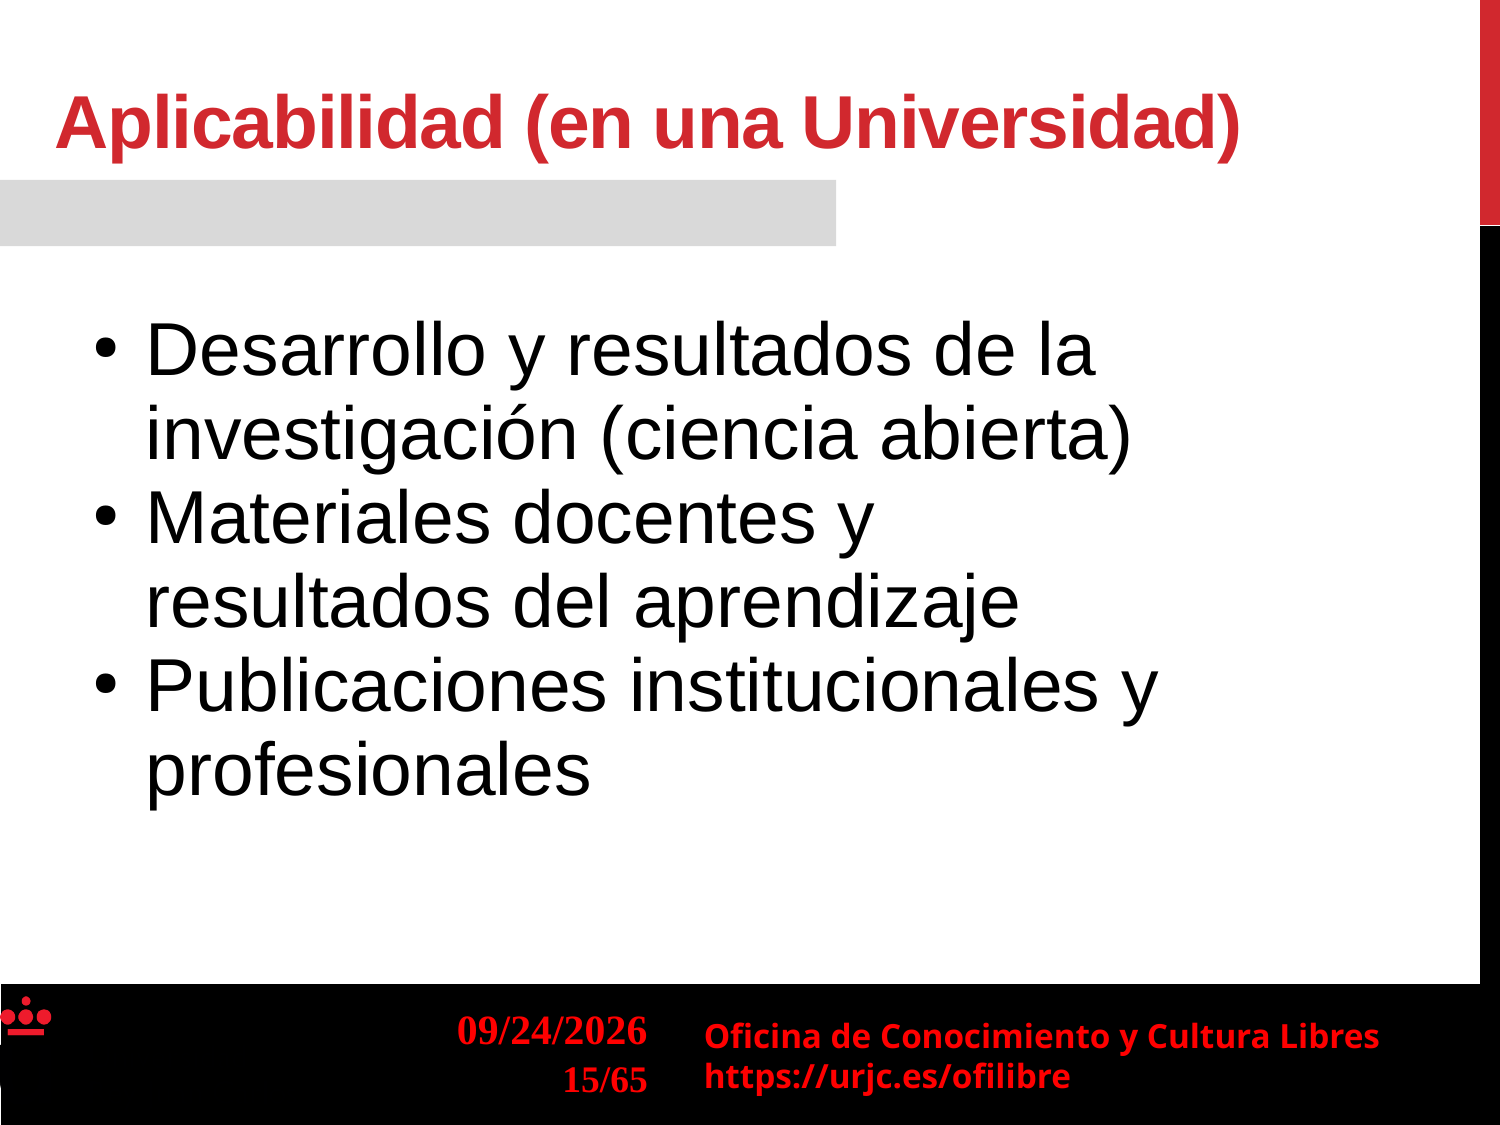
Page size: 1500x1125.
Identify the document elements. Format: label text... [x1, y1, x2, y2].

title [75, 15, 1425, 172]
text_box Desarrollo y resultados de la investigación (ciencia abierta) Materiales docentes y resultados del aprendizaje Publicaciones institucionales y profesionales [60, 299, 1254, 903]
text_box Aplicabilidad (en una Universidad) [39, 24, 1366, 172]
